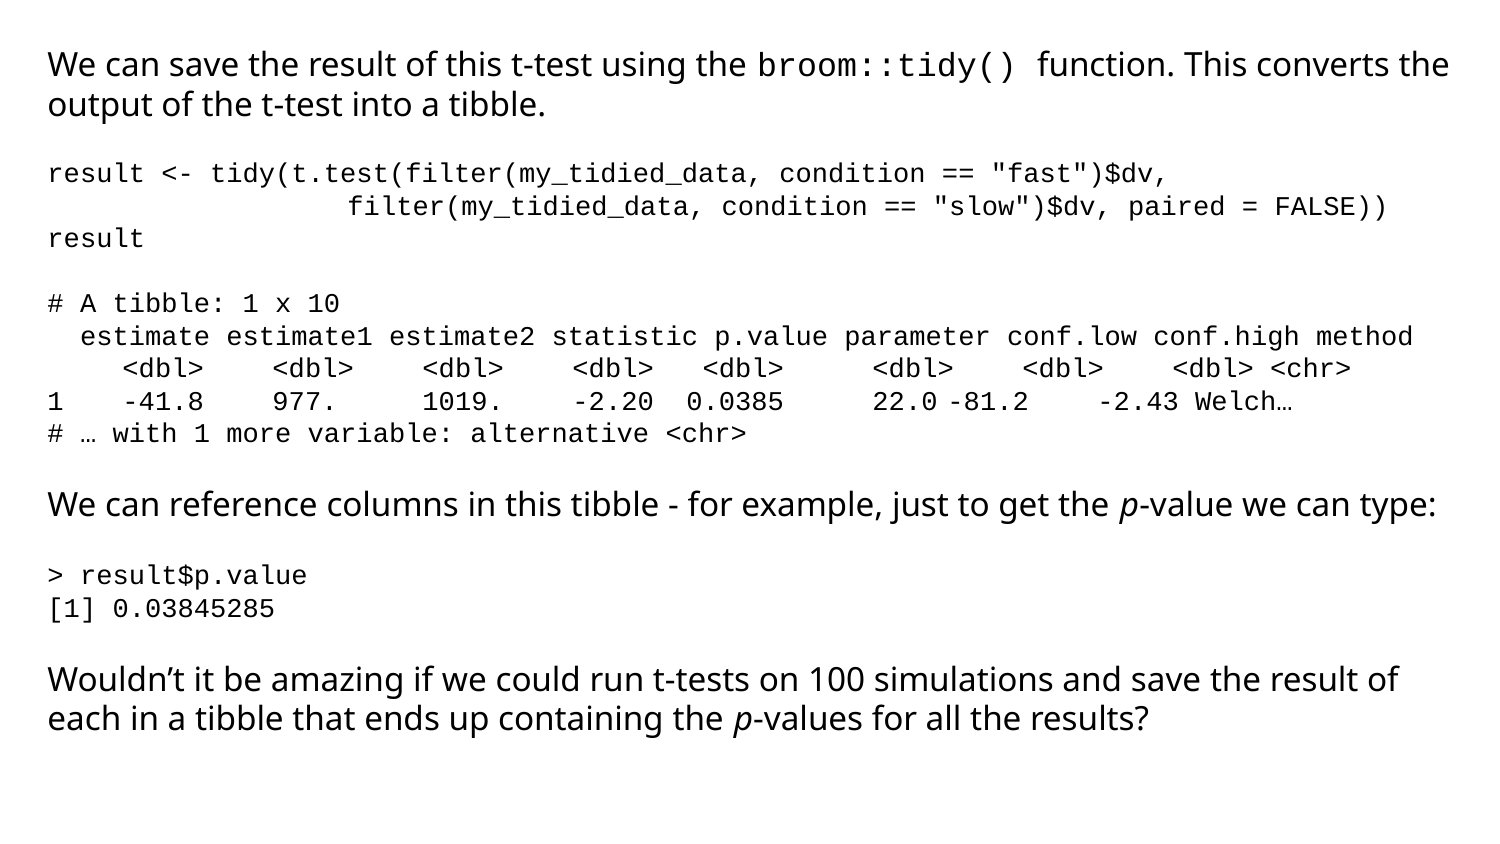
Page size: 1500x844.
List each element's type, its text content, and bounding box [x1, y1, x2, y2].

text_box We can save the result of this t-test using the broom::tidy() function. This converts the output of the t-test into a tibble. result <- tidy(t.test(filter(my_tidied_data, condition == "fast")$dv, filter(my_tidied_data, condition == "slow")$dv, paired = FALSE)) result # A tibble: 1 x 10 estimate estimate1 estimate2 statistic p.value parameter conf.low conf.high method <dbl> <dbl> <dbl> <dbl> <dbl> <dbl> <dbl> <dbl> <chr> 1 -41.8 977. 1019. -2.20 0.0385 22.0 -81.2 -2.43 Welch… # … with 1 more variable: alternative <chr> We can reference columns in this tibble - for example, just to get the p-value we can type: > result$p.value [1] 0.03845285 Wouldn’t it be amazing if we could run t-tests on 100 simulations and save the result of each in a tibble that ends up containing the p-values for all the results? [32, 28, 1473, 826]
